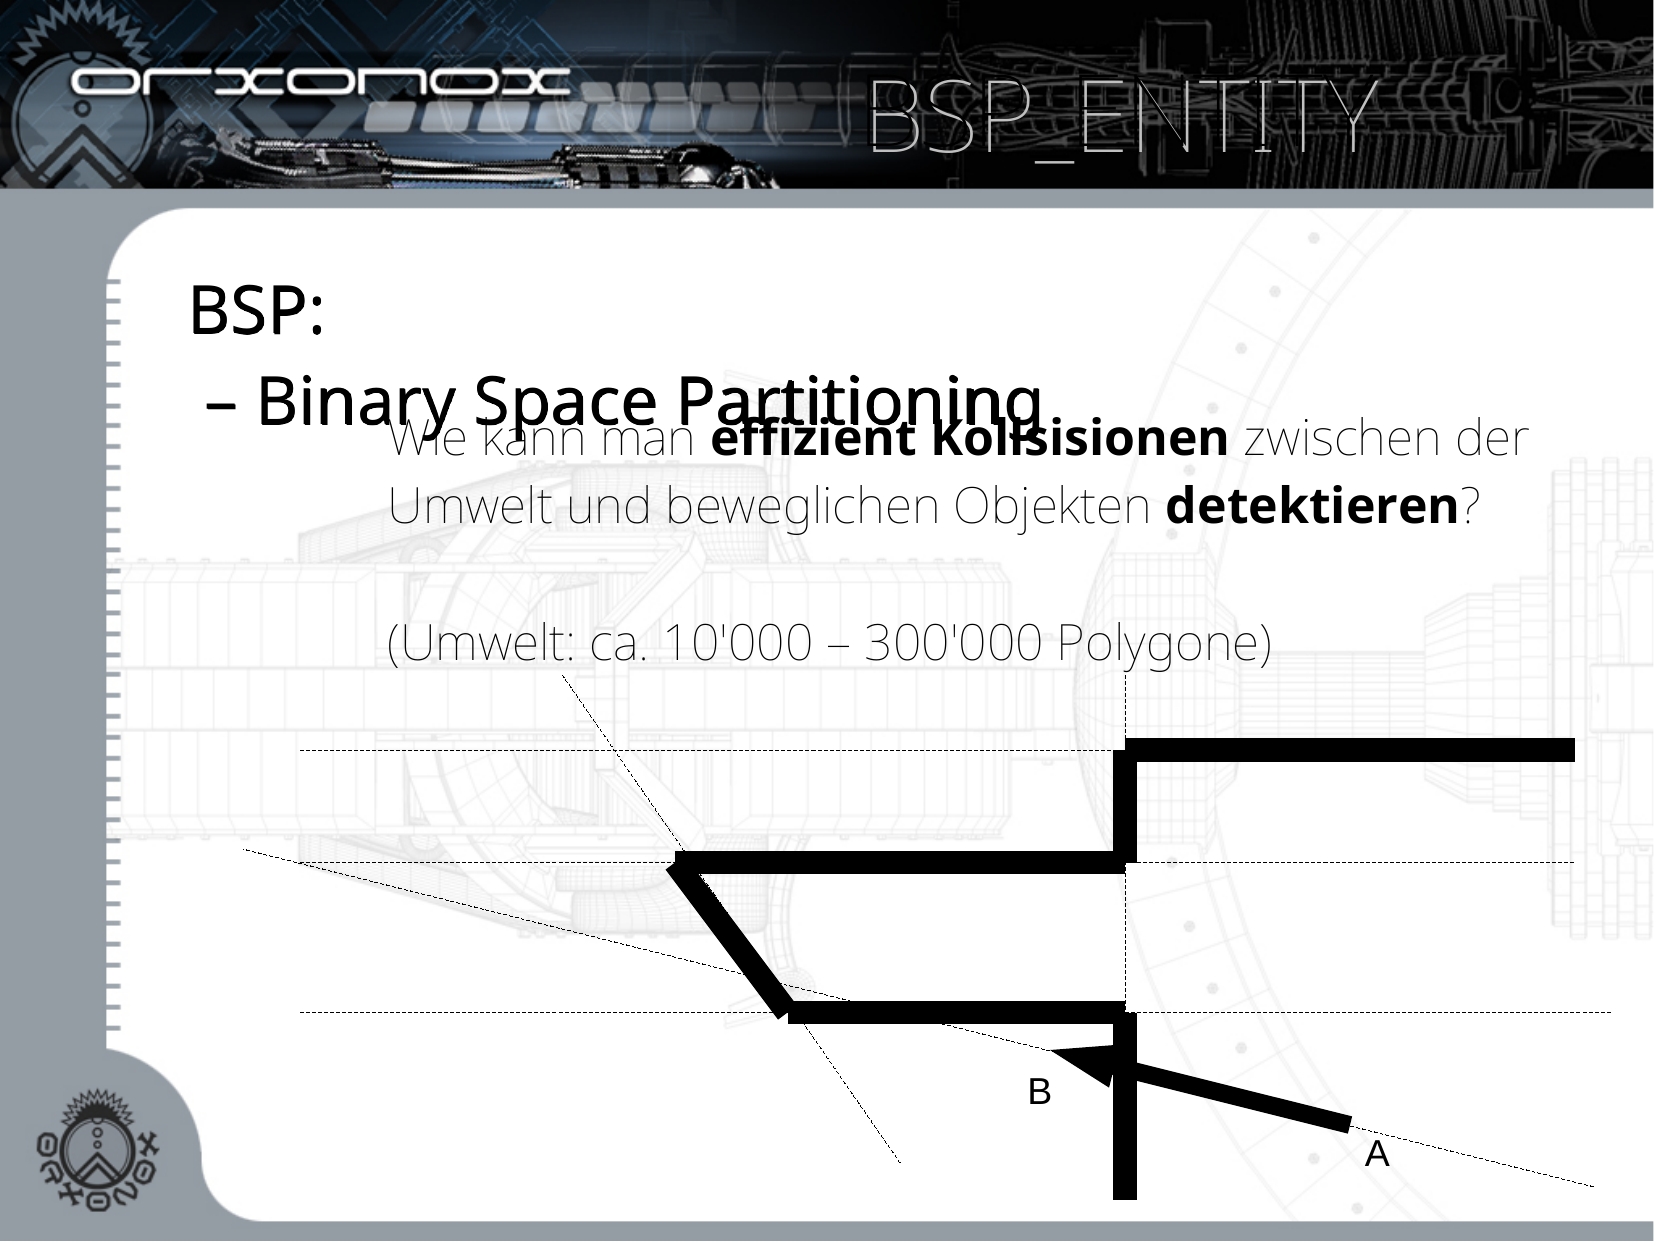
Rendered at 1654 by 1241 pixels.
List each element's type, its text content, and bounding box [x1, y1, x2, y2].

picture [0, 0, 1654, 1241]
text_box BSP: – Binary Space Partitioning [187, 262, 1538, 430]
text_box B [1012, 1063, 1088, 1126]
text_box A [1350, 1125, 1463, 1187]
text_box Wie kann man effizient Kollsisionen zwischen der Umwelt und beweglichen Objekten detektieren? (Umwelt: ca. 10'000 – 300'000 Polygone) [337, 394, 1613, 667]
text_box BSP_ENTITY [807, 32, 1384, 172]
